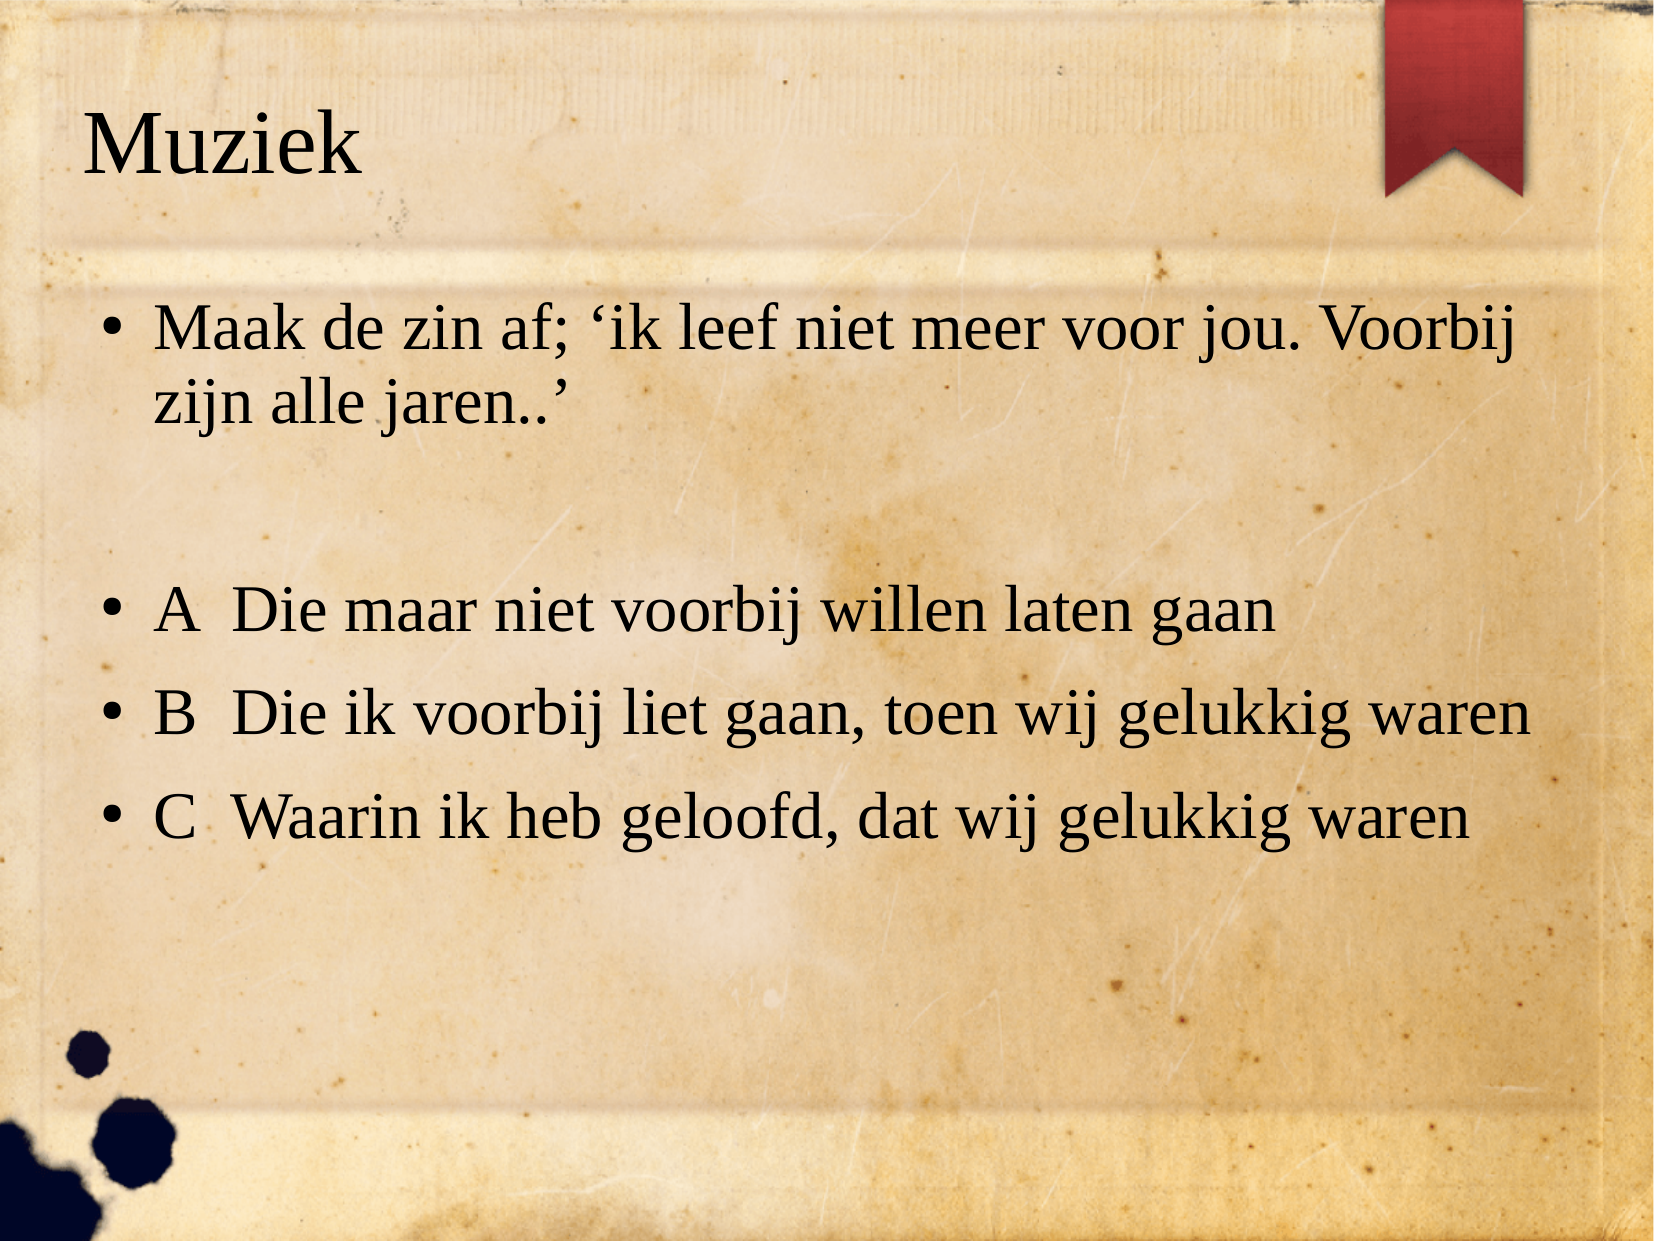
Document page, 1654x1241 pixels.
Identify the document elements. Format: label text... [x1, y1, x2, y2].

picture [0, 0, 1654, 1241]
title Muziek [82, 49, 1347, 237]
list Maak de zin af; ‘ik leef niet meer voor jou. Voorbij zijn alle jaren..’ A Die maar niet voorbij willen laten gaan B Die ik voorbij liet gaan, toen wij gelukkig waren C Waarin ik heb geloofd, dat wij gelukkig waren [82, 290, 1538, 1010]
